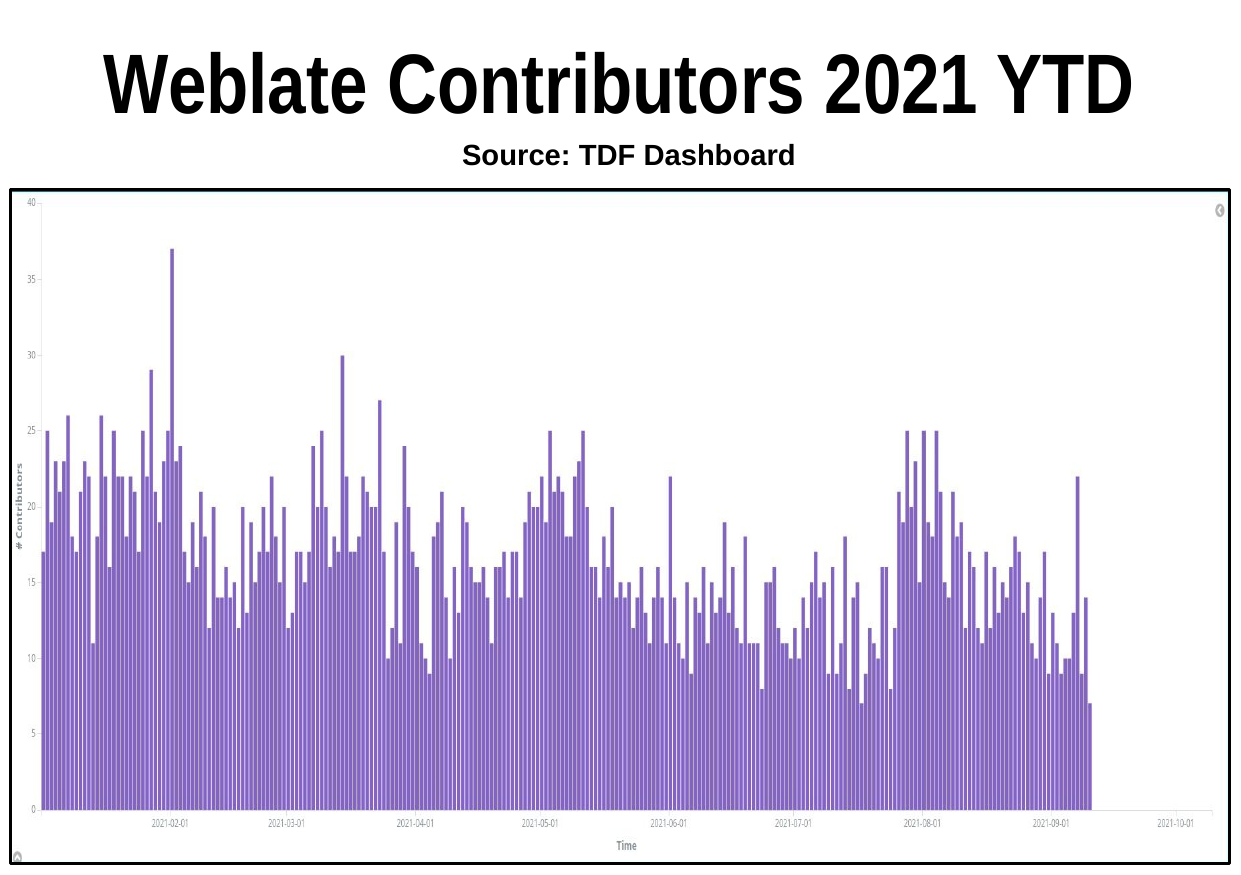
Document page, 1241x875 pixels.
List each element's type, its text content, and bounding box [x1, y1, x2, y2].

picture [11, 191, 1229, 863]
text_box Source: TDF Dashboard [447, 131, 812, 185]
title Weblate Contributors 2021 YTD [11, 12, 1229, 155]
